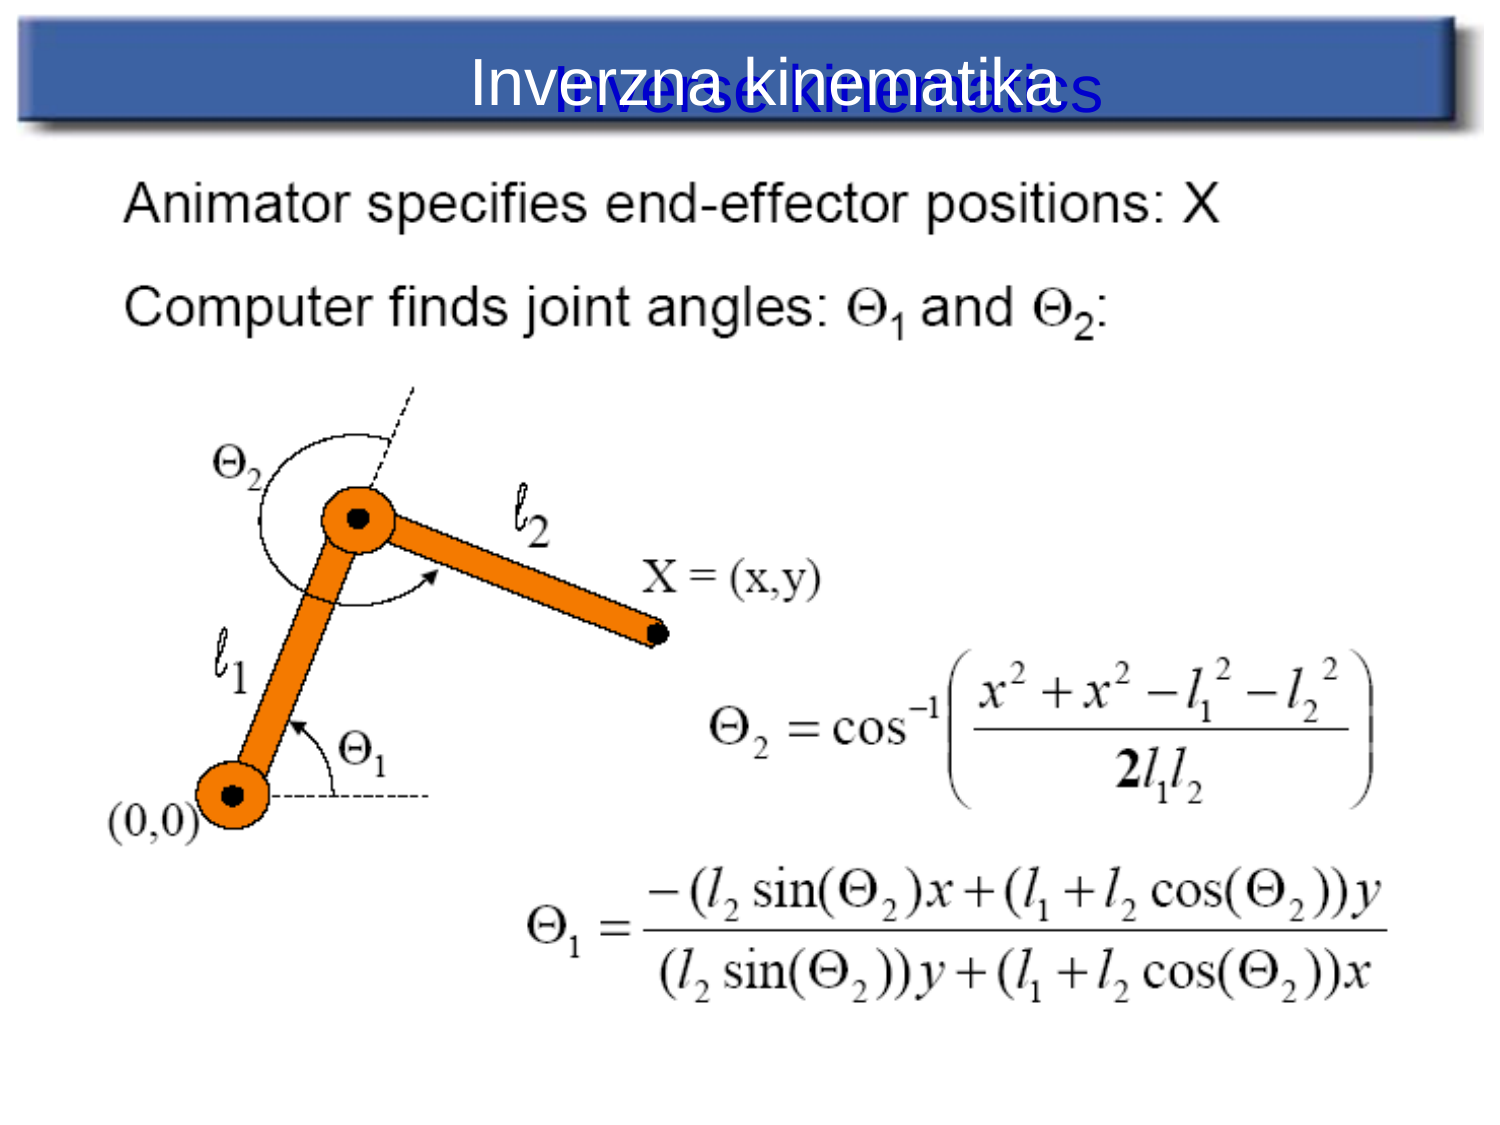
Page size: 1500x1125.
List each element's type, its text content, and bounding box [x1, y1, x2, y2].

text_box Inverse kinematics [537, 37, 1120, 134]
picture [16, 13, 1484, 141]
picture [88, 160, 1400, 1011]
text_box Inverzna kinematika [454, 30, 1077, 127]
